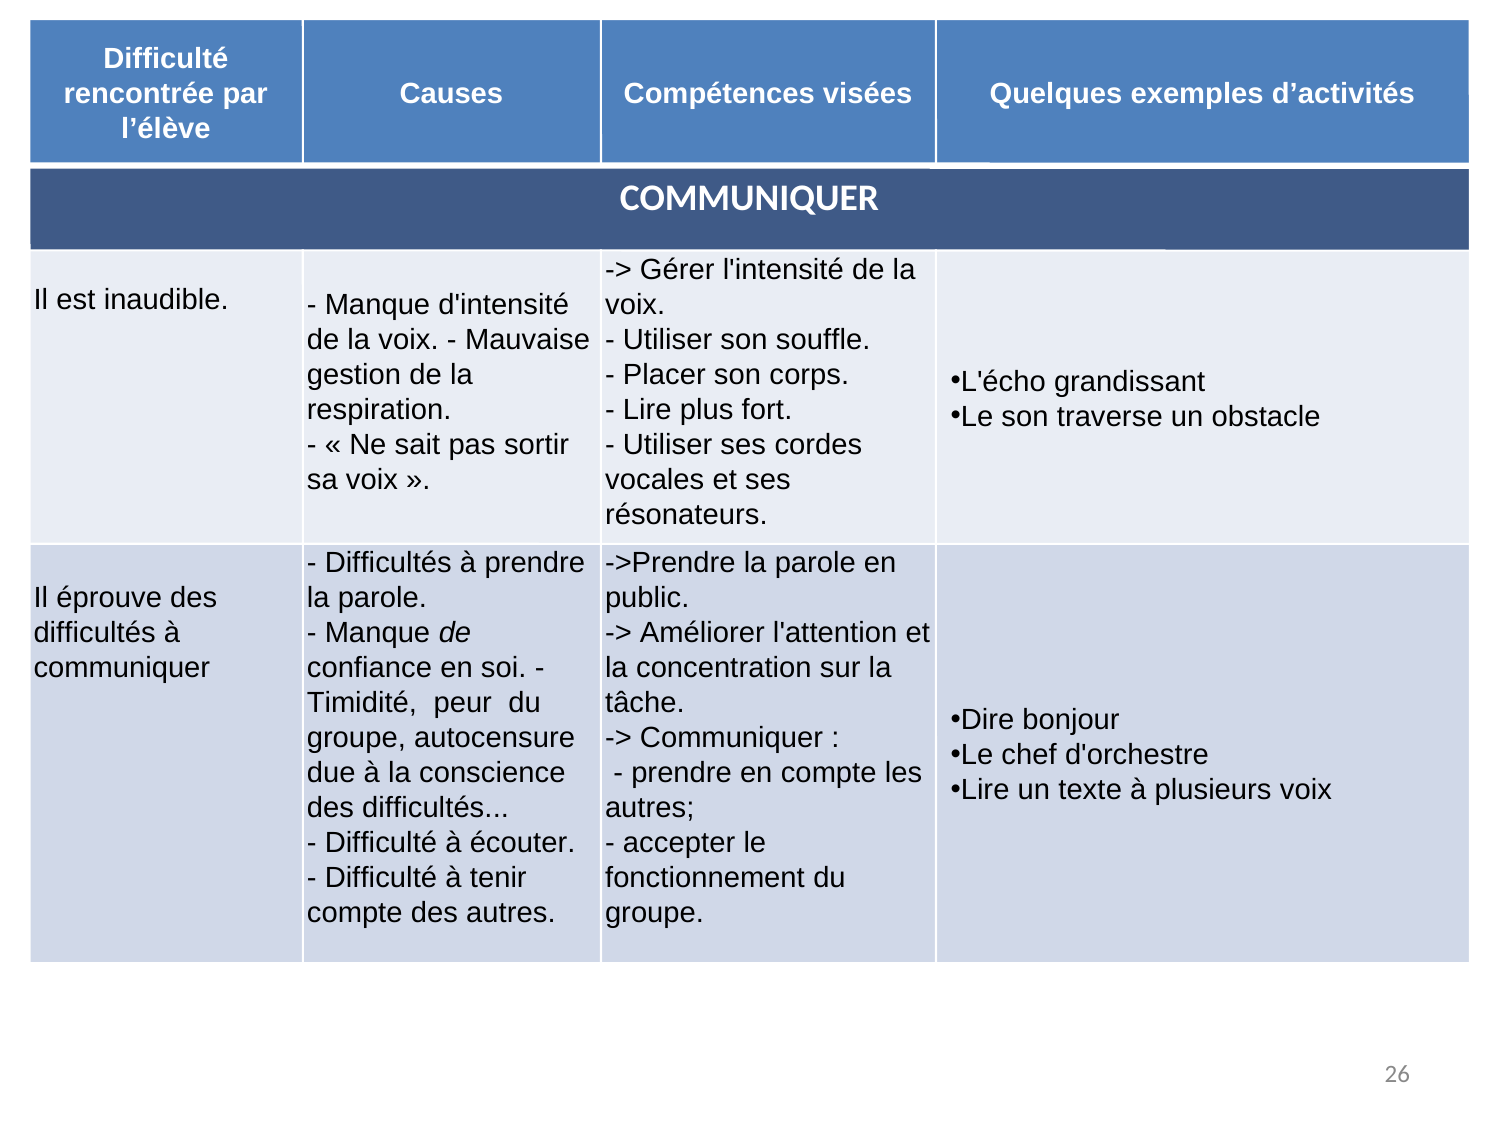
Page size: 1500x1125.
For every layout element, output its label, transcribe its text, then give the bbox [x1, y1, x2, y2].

text_box ->Prendre la parole en public. -> Améliorer l'attention et la concentration sur la tâche. -> Communiquer : - prendre en compte les autres; - accepter le fonctionnement du groupe. [602, 545, 934, 962]
text_box Causes [304, 21, 599, 162]
text_box L'écho grandissant Le son traverse un obstacle [937, 252, 1468, 542]
text_box COMMUNIQUER [31, 169, 1468, 249]
text_box Difficulté rencontrée par l’élève [31, 21, 301, 162]
text_box Quelques exemples d’activités [937, 21, 1468, 162]
text_box - Difficultés à prendre la parole. - Manque de confiance en soi. -Timidité, peur du groupe, autocensure due à la conscience des difficultés... - Difficulté à écouter. - Difficulté à tenir compte des autres. [304, 545, 599, 962]
text_box Il éprouve des difficultés à communiquer [31, 545, 301, 962]
text_box Dire bonjour Le chef d'orchestre Lire un texte à plusieurs voix [937, 545, 1468, 962]
text_box <numéro> [1074, 1042, 1426, 1103]
text_box - Manque d'intensité de la voix. - Mauvaise gestion de la respiration. - « Ne sait pas sortir sa voix ». [304, 252, 599, 542]
text_box -> Gérer l'intensité de la voix. - Utiliser son souffle. - Placer son corps. - Lire plus fort. - Utiliser ses cordes vocales et ses résonateurs. [602, 252, 934, 542]
text_box Il est inaudible. [31, 252, 301, 542]
text_box Compétences visées [602, 21, 934, 162]
